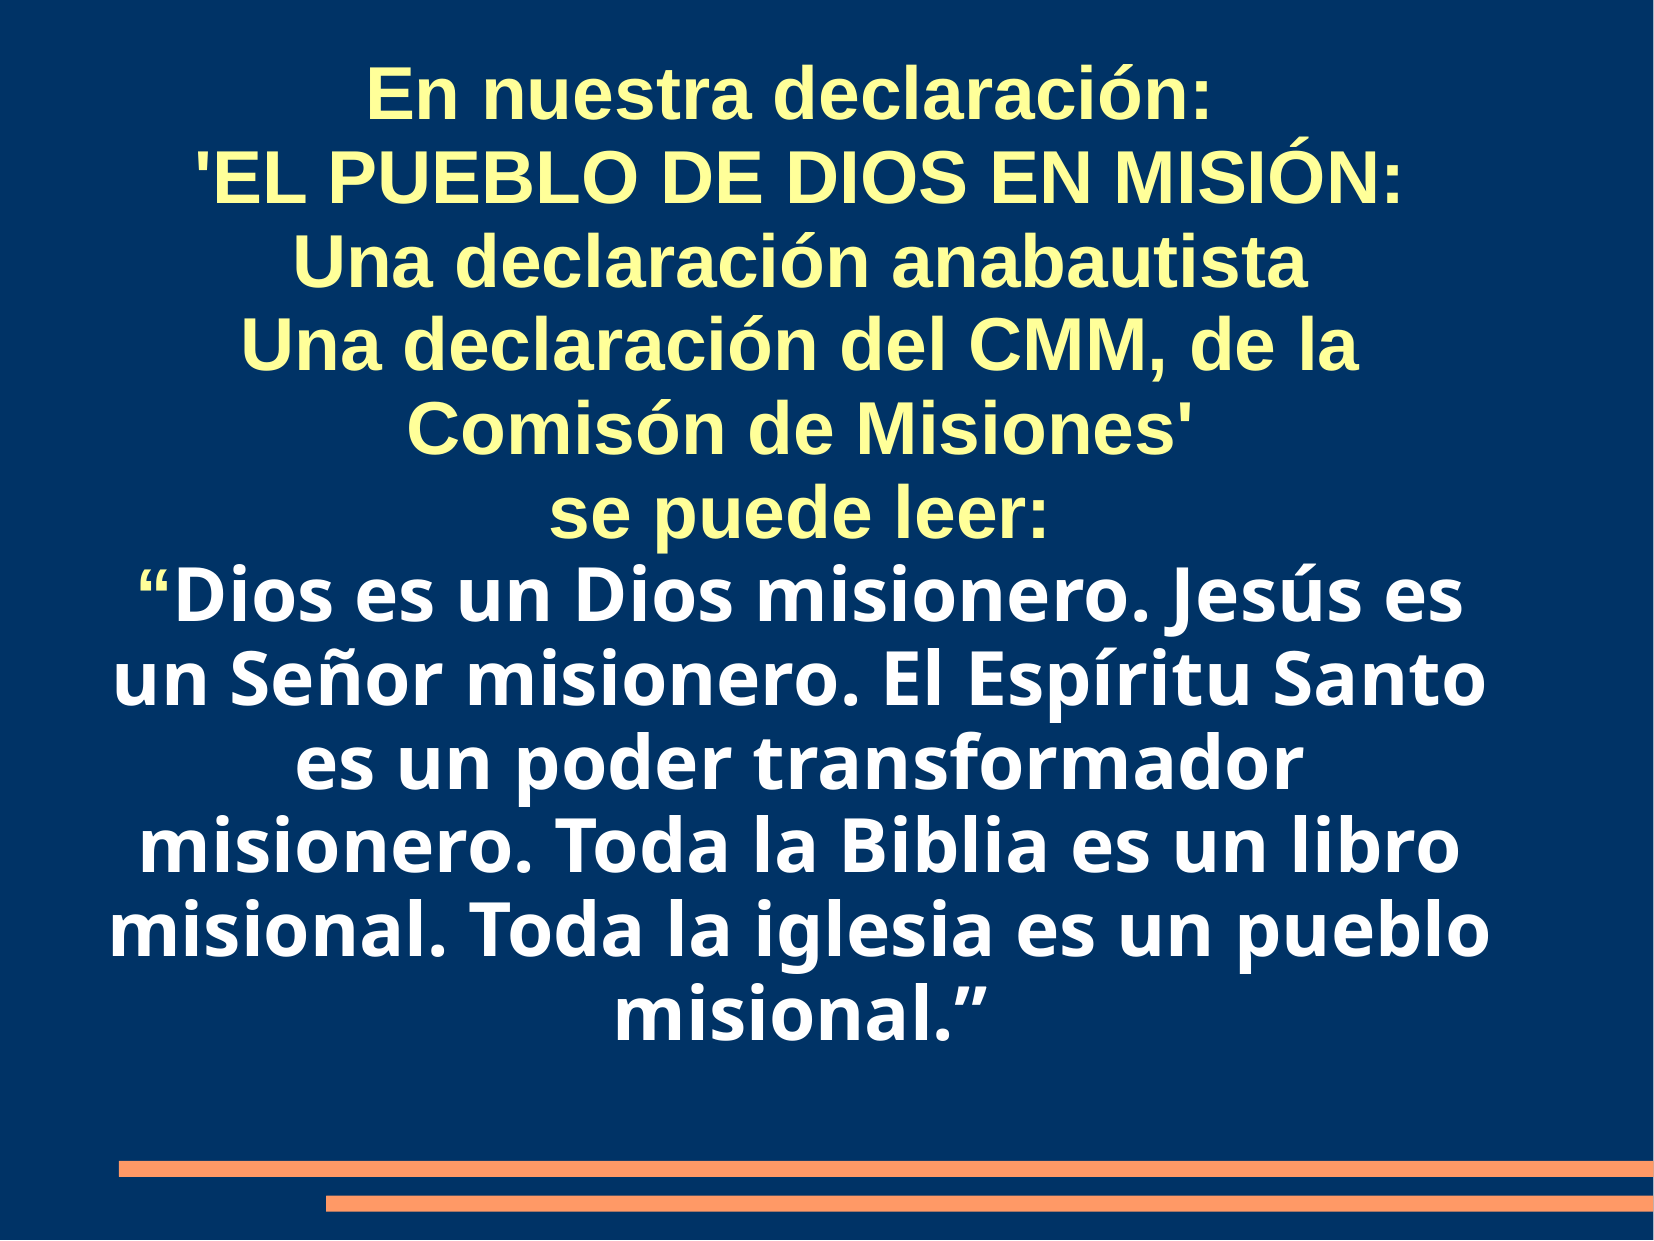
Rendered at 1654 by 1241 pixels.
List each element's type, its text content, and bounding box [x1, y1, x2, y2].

title En nuestra declaración: 'EL PUEBLO DE DIOS EN MISIÓN: Una declaración anabautista Una declaración del CMM, de la Comisón de Misiones' se puede leer: “Dios es un Dios misionero. Jesús es un Señor misionero. El Espíritu Santo es un poder transformador misionero. Toda la Biblia es un libro misional. Toda la iglesia es un pueblo misional.” [94, 76, 1507, 1034]
